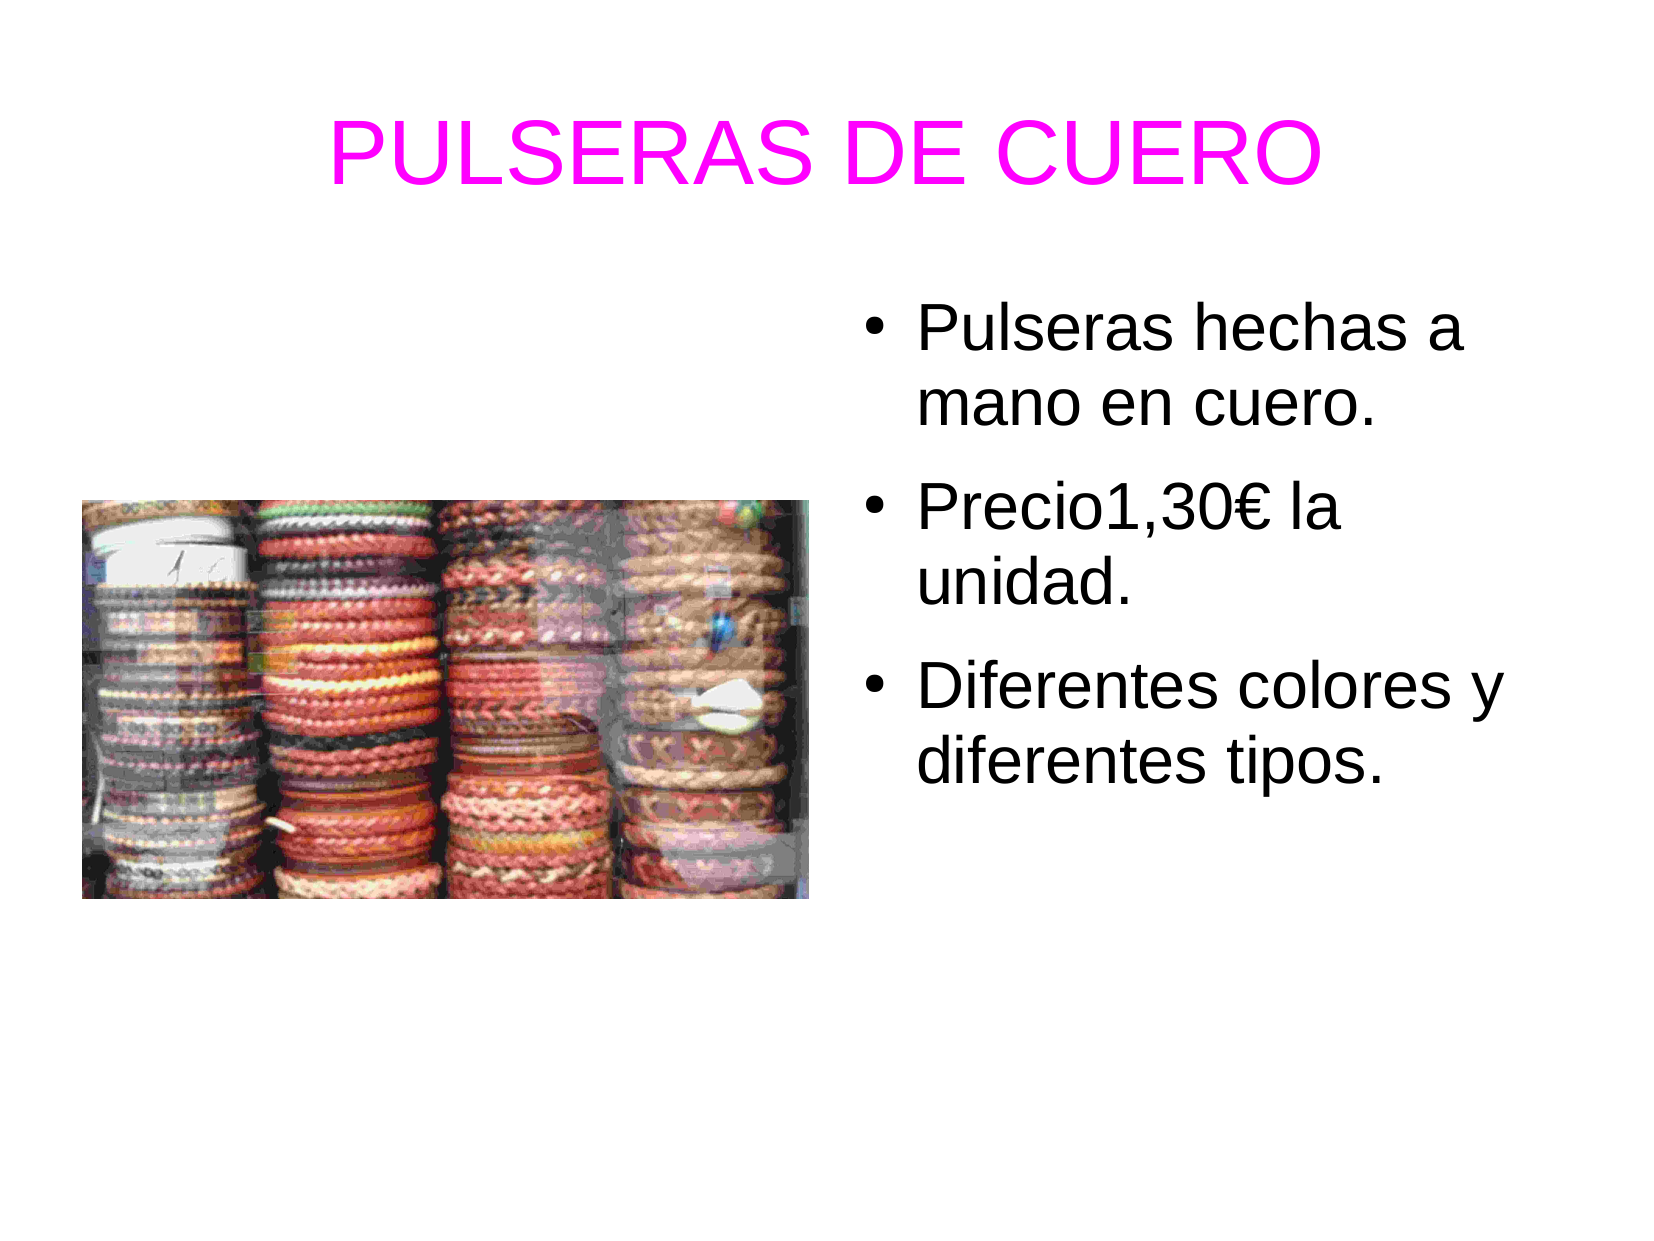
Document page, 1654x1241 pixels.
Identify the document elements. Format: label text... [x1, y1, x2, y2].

title PULSERAS DE CUERO [82, 49, 1571, 257]
list Pulseras hechas a mano en cuero. Precio1,30€ la unidad. Diferentes colores y diferentes tipos. [845, 290, 1572, 1109]
picture [82, 500, 809, 899]
